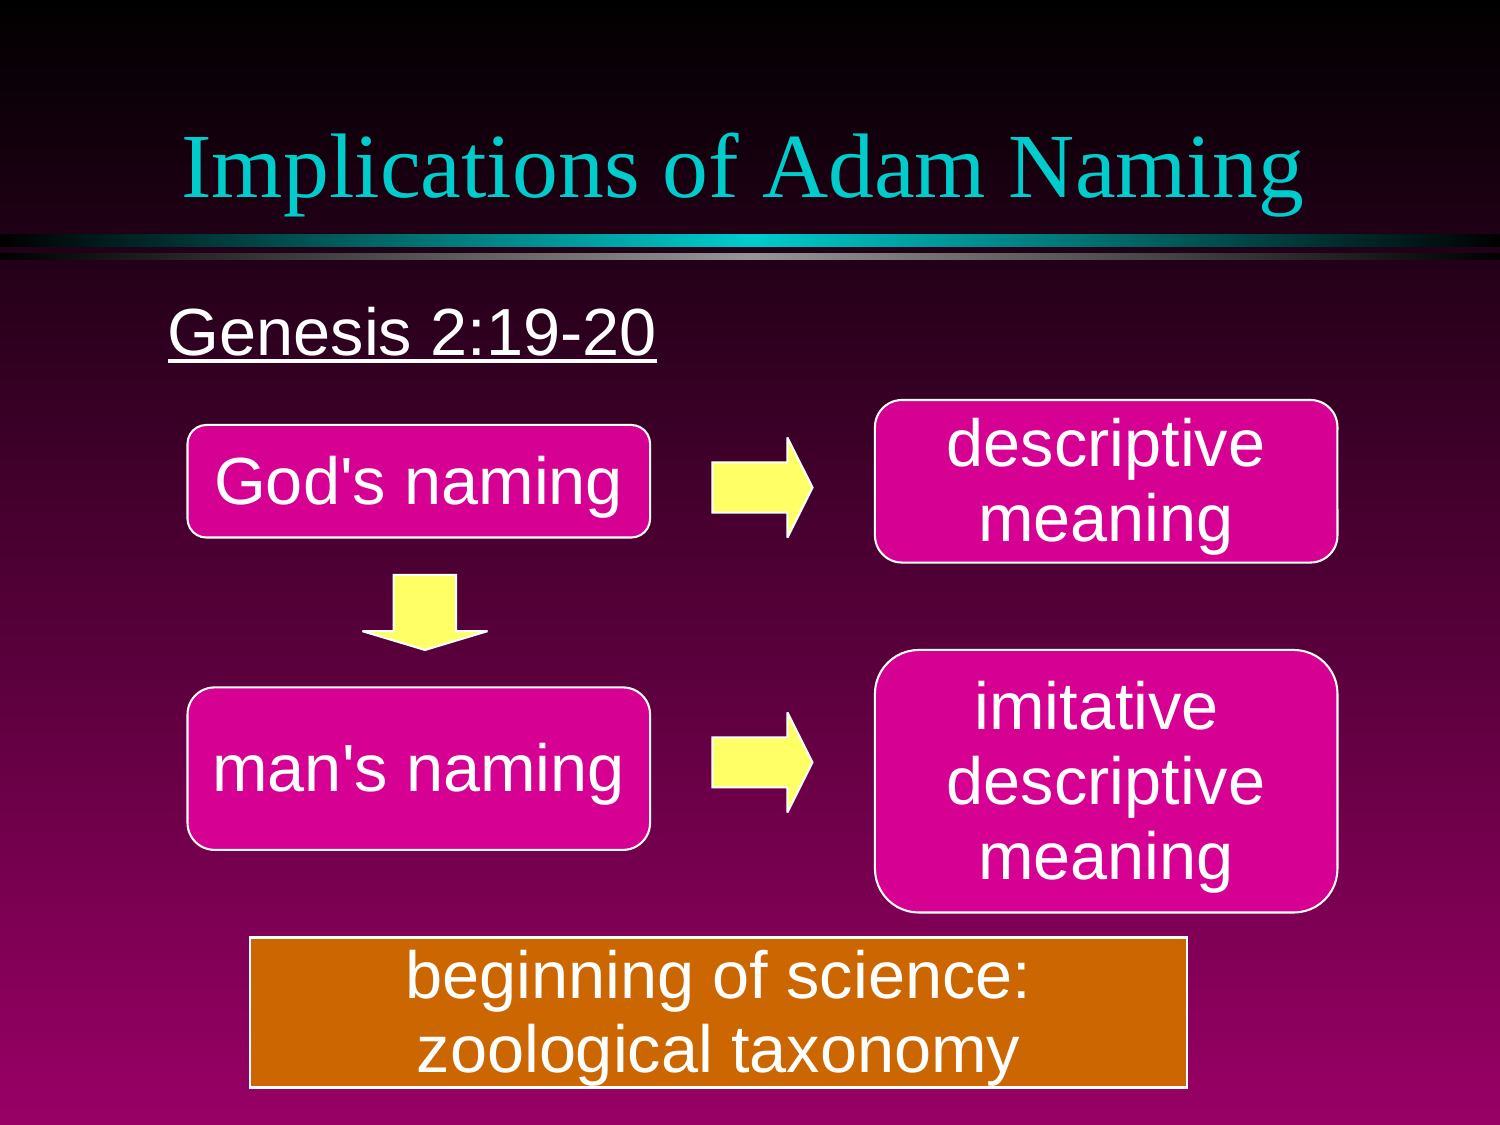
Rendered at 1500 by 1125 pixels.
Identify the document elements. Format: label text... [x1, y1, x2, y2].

text_box imitative descriptive meaning [874, 649, 1338, 913]
text_box man's naming [187, 687, 651, 850]
text_box [362, 574, 488, 650]
text_box Genesis 2:19-20 [153, 287, 672, 378]
text_box descriptive meaning [874, 399, 1338, 563]
title Implications of Adam Naming [99, 37, 1388, 225]
text_box [712, 437, 813, 538]
text_box [712, 712, 813, 813]
text_box beginning of science: zoological taxonomy [249, 937, 1188, 1088]
text_box God's naming [187, 424, 651, 538]
